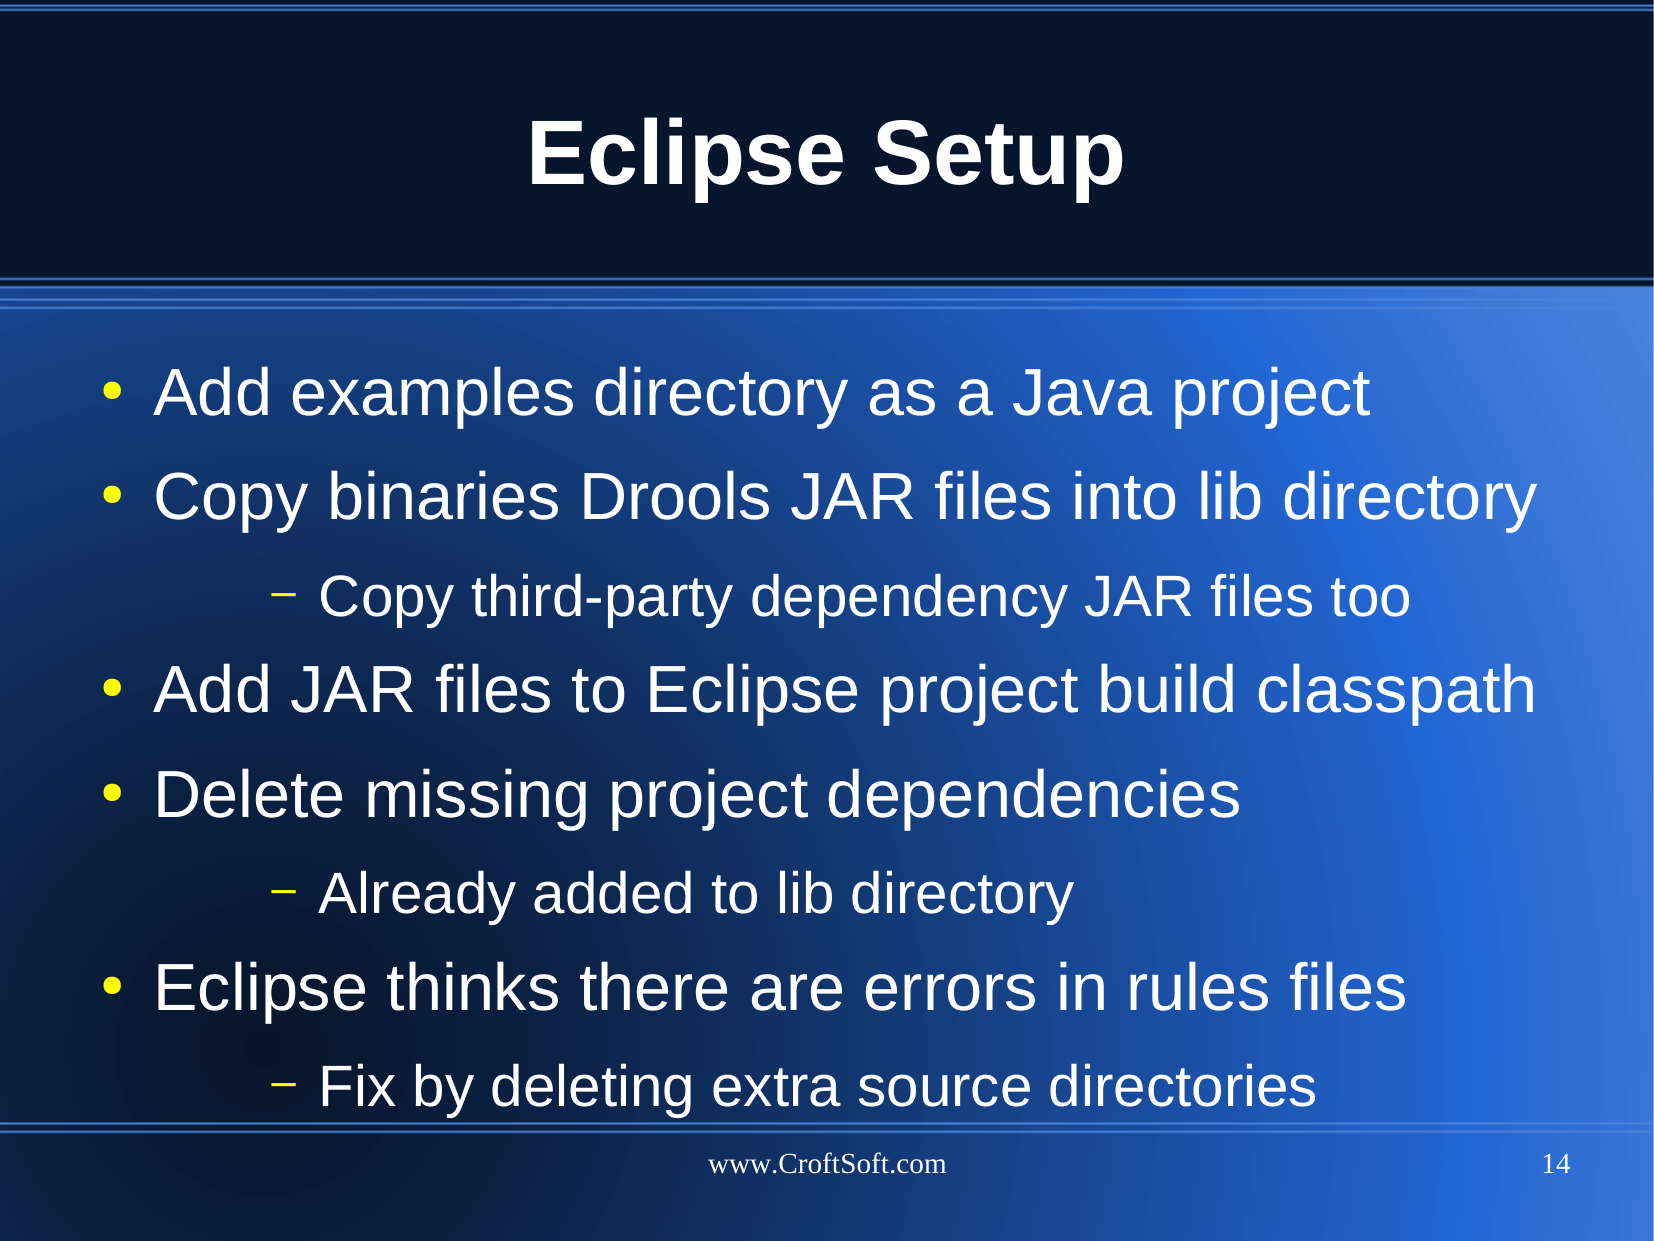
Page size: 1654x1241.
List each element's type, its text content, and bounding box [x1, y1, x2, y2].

picture [0, 0, 1654, 1241]
list Add examples directory as a Java project Copy binaries Drools JAR files into lib directory Copy third-party dependency JAR files too Add JAR files to Eclipse project build classpath Delete missing project dependencies Already added to lib directory Eclipse thinks there are errors in rules files Fix by deleting extra source directories [82, 355, 1571, 1119]
title Eclipse Setup [82, 49, 1571, 257]
